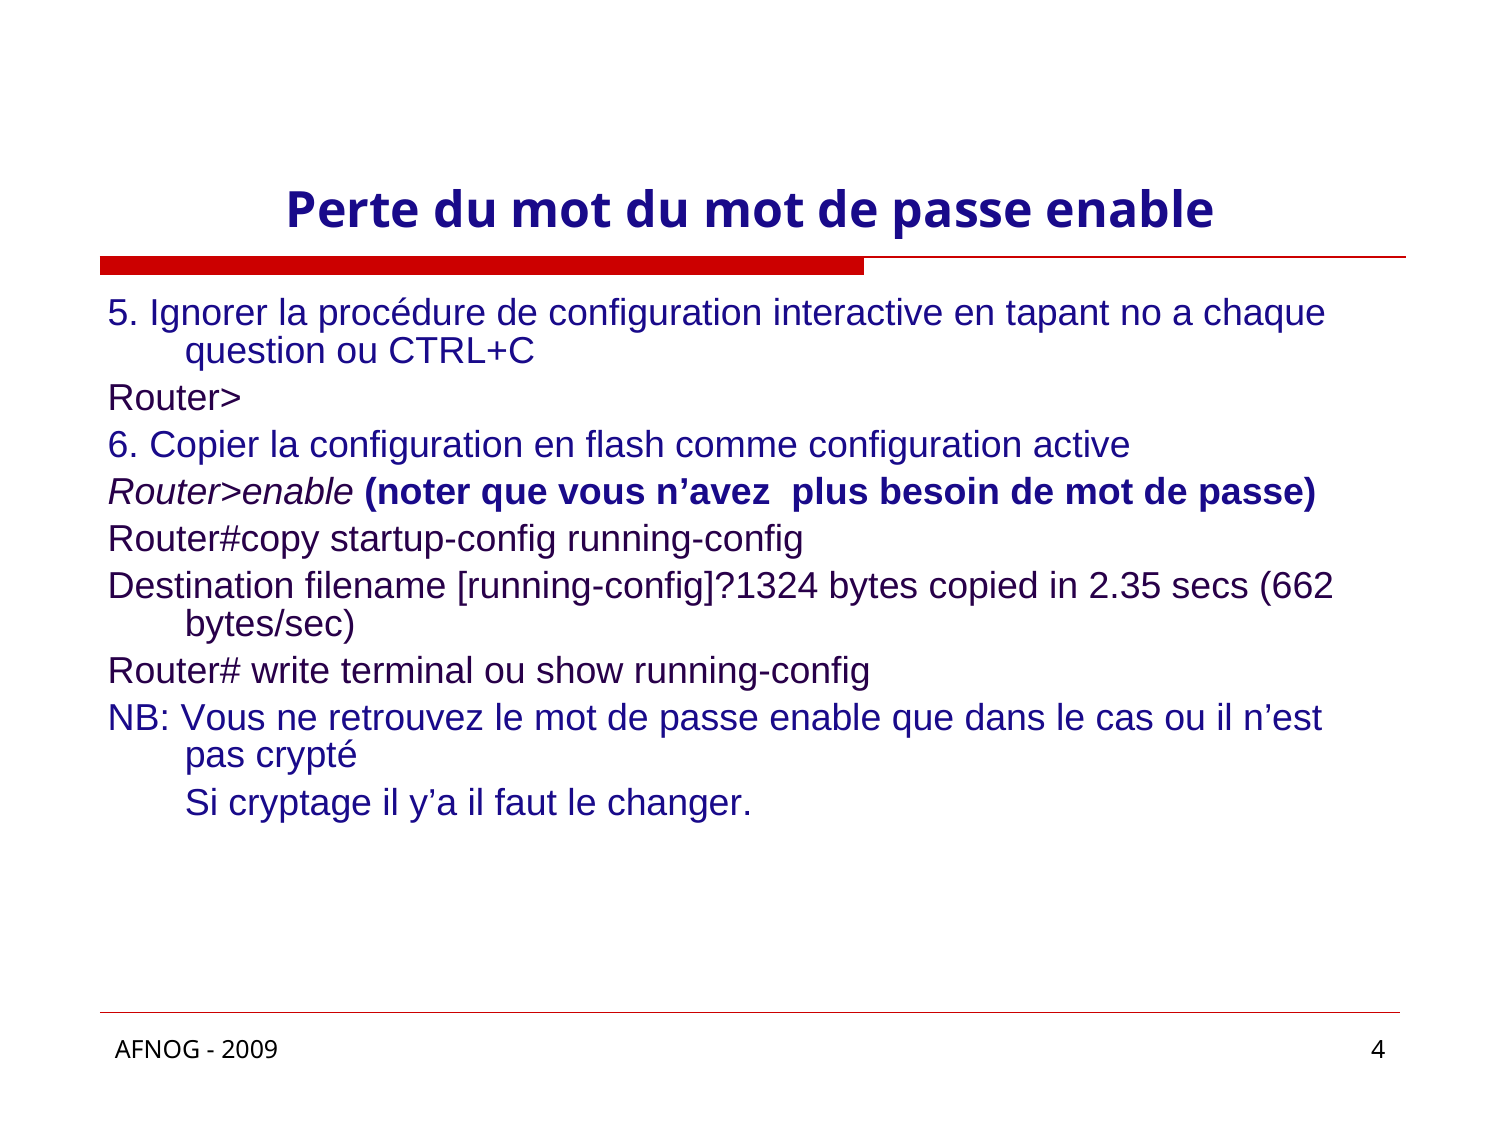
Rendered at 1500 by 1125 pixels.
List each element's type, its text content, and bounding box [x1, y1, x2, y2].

title Perte du mot du mot de passe enable [94, 49, 1407, 250]
list 5. Ignorer la procédure de configuration interactive en tapant no a chaque question ou CTRL+C Router> 6. Copier la configuration en flash comme configuration active Router>enable (noter que vous n’avez plus besoin de mot de passe) Router#copy startup-config running-config Destination filename [running-config]?1324 bytes copied in 2.35 secs (662 bytes/sec) Router# write terminal ou show running-config NB: Vous ne retrouvez le mot de passe enable que dans le cas ou il n’est pas crypté Si cryptage il y’a il faut le changer. [92, 287, 1406, 988]
